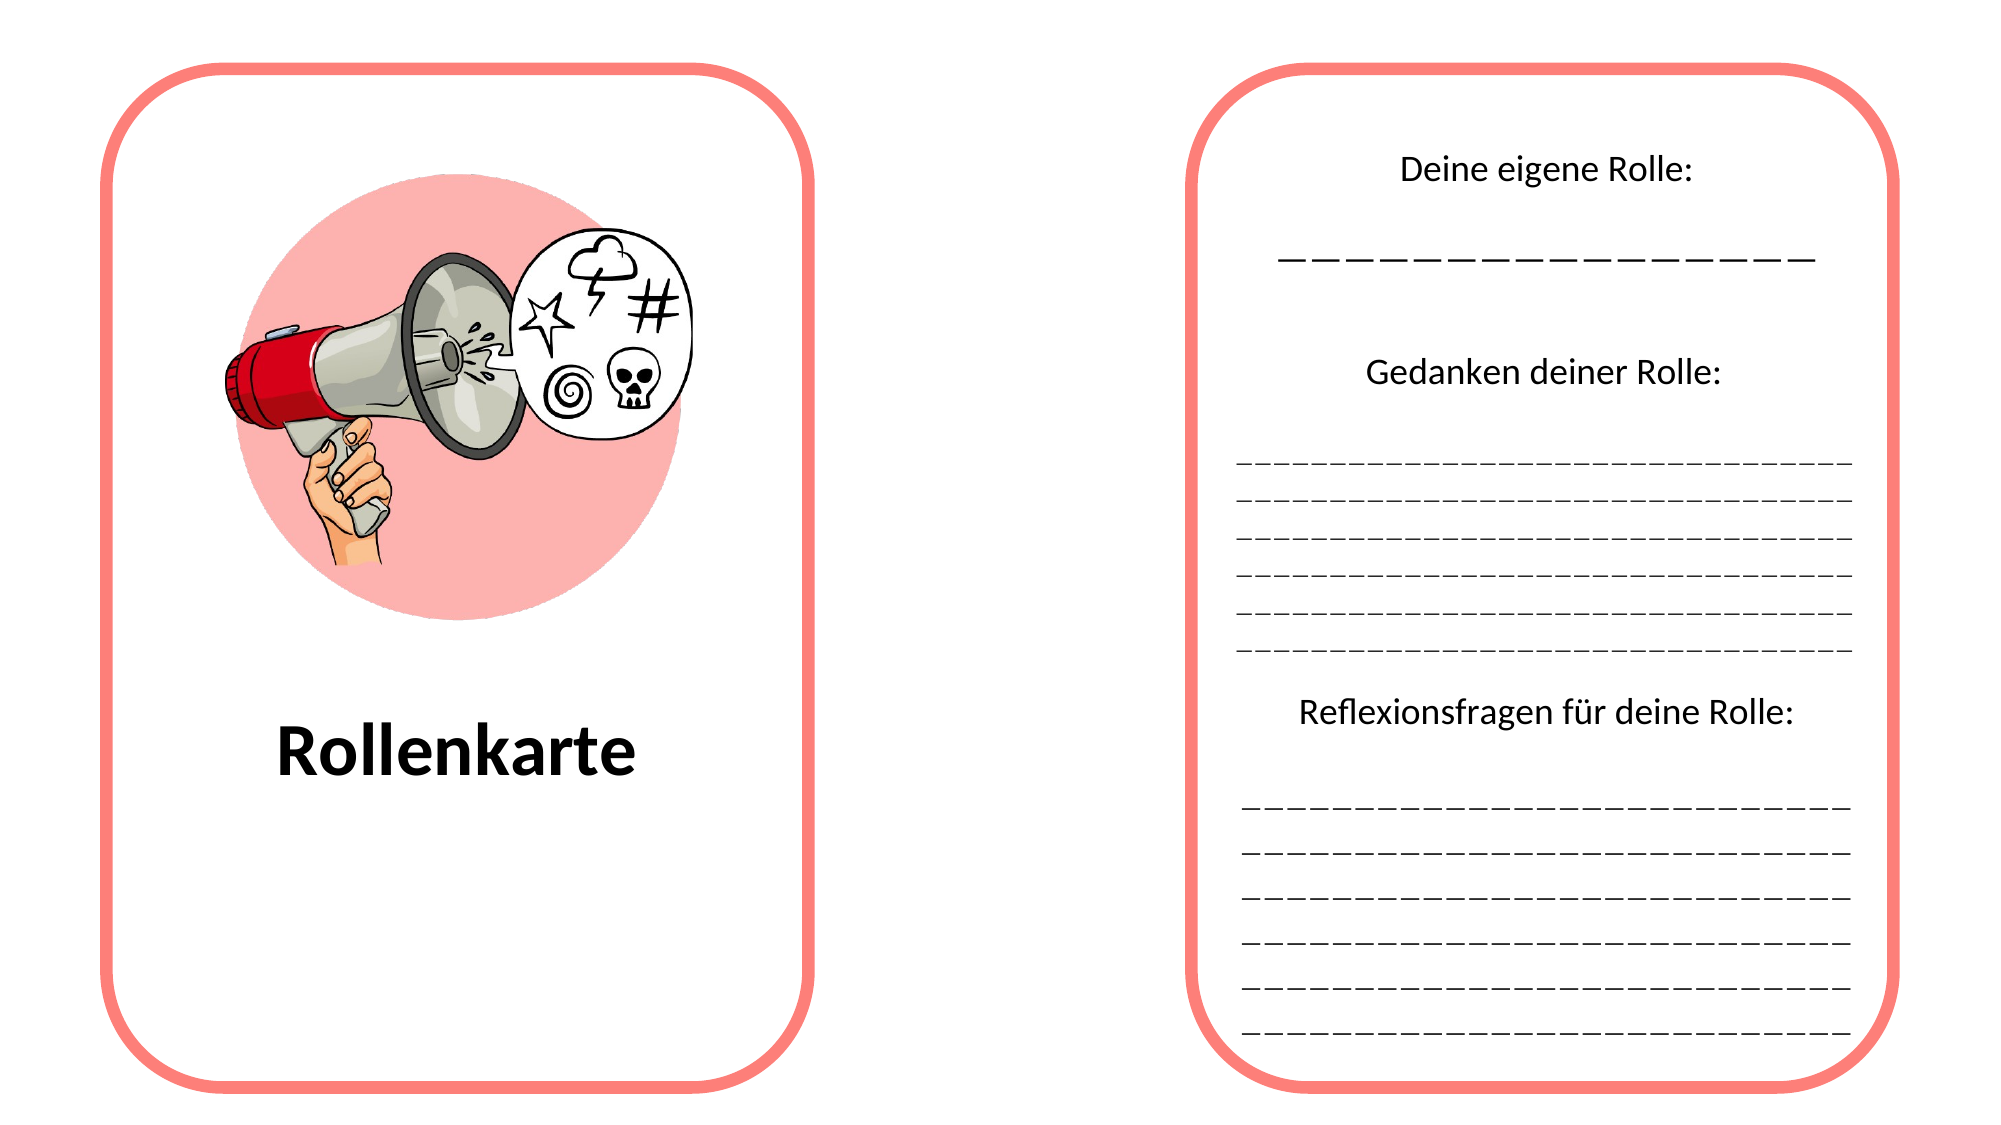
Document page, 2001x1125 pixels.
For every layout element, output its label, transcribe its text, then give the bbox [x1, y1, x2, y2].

text_box Deine eigene Rolle: ———————————————— [1214, 136, 1880, 287]
text_box Reflexionsfragen für deine Rolle: —————————————————————————————————————————————————————————————————————————————————————————————————————————————————————————————————————————————————————————————————— [1224, 679, 1870, 1039]
picture [176, 162, 739, 631]
text_box Rollenkarte [159, 693, 756, 799]
text_box Gedanken deiner Rolle: —————————————————————————————————————————————————————————————————————————————————————————————————————————————————————————————————————————————————————————————————————————————————————————————————————— [1210, 339, 1878, 670]
